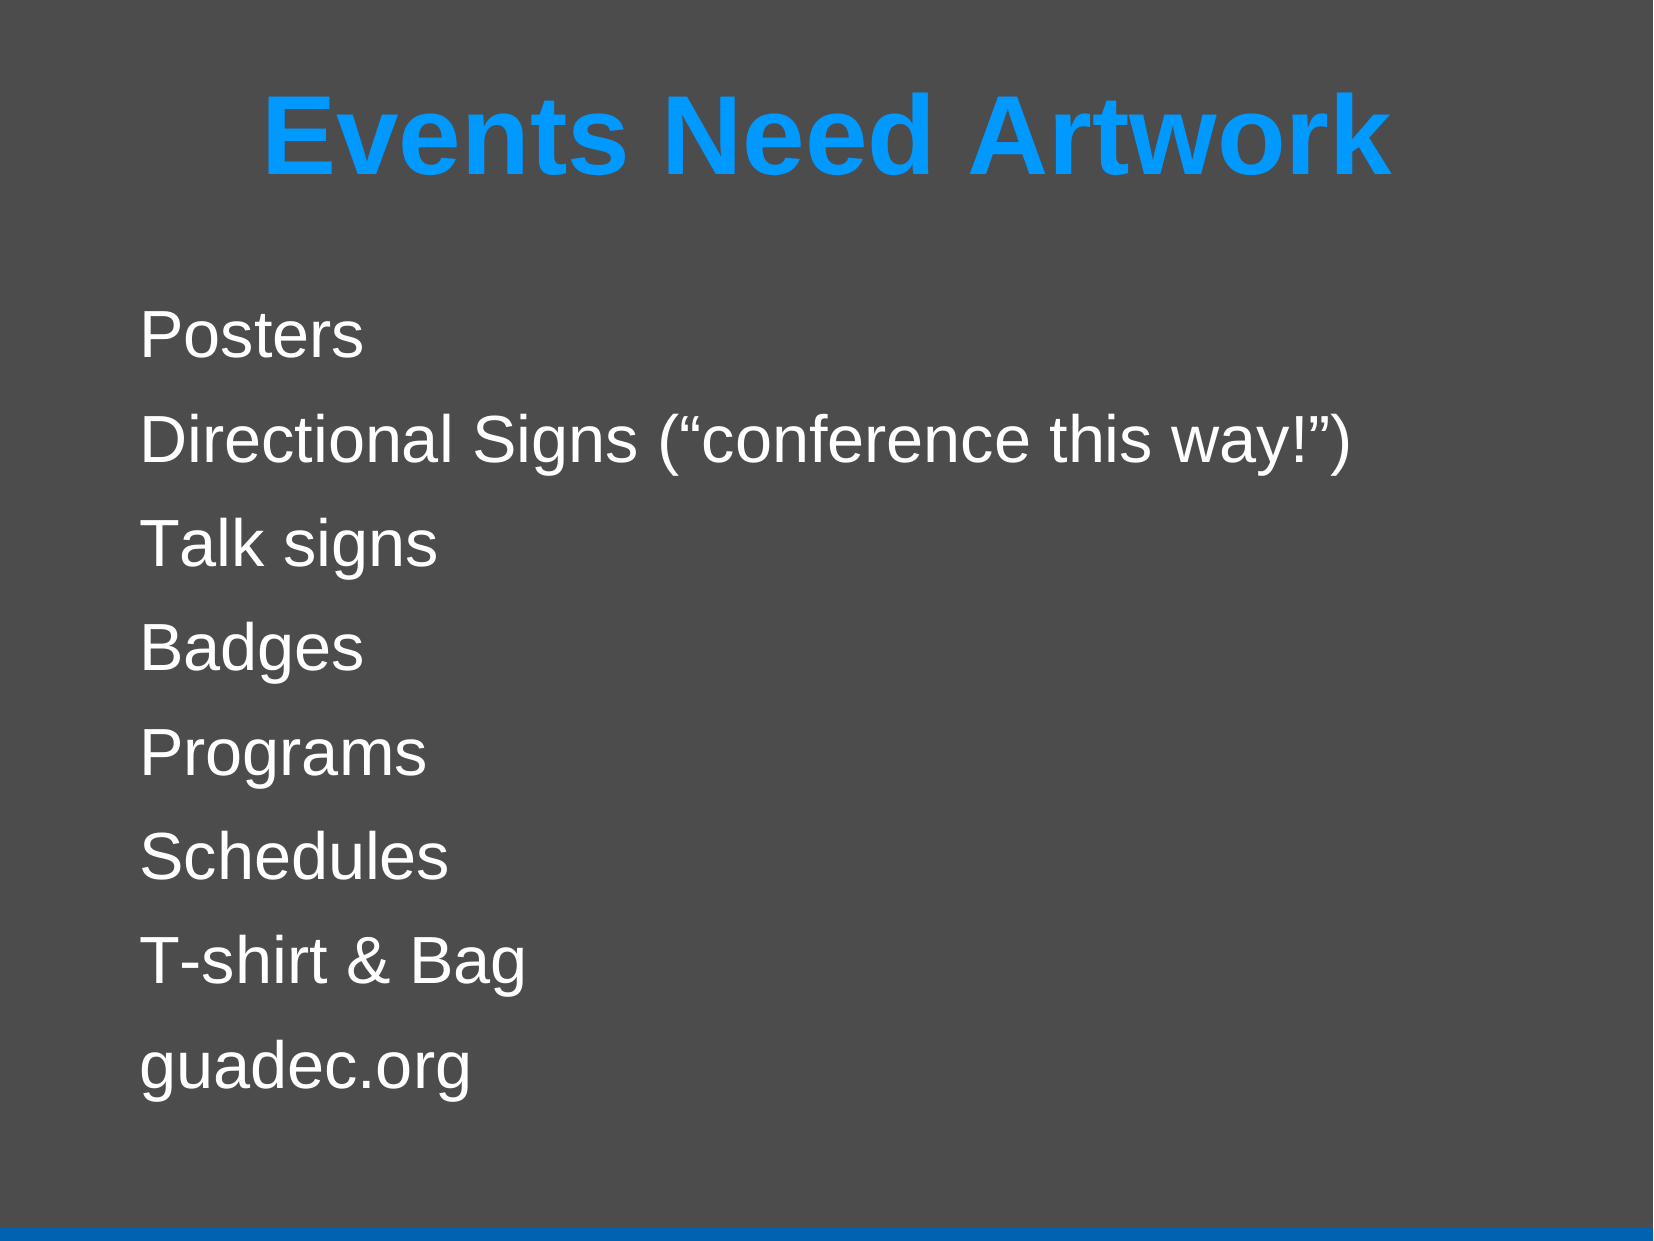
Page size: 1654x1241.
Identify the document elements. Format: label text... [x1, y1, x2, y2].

list Posters Directional Signs (“conference this way!”) Talk signs Badges Programs Schedules T-shirt & Bag guadec.org [121, 297, 1533, 1169]
title Events Need Artwork [121, 32, 1533, 240]
